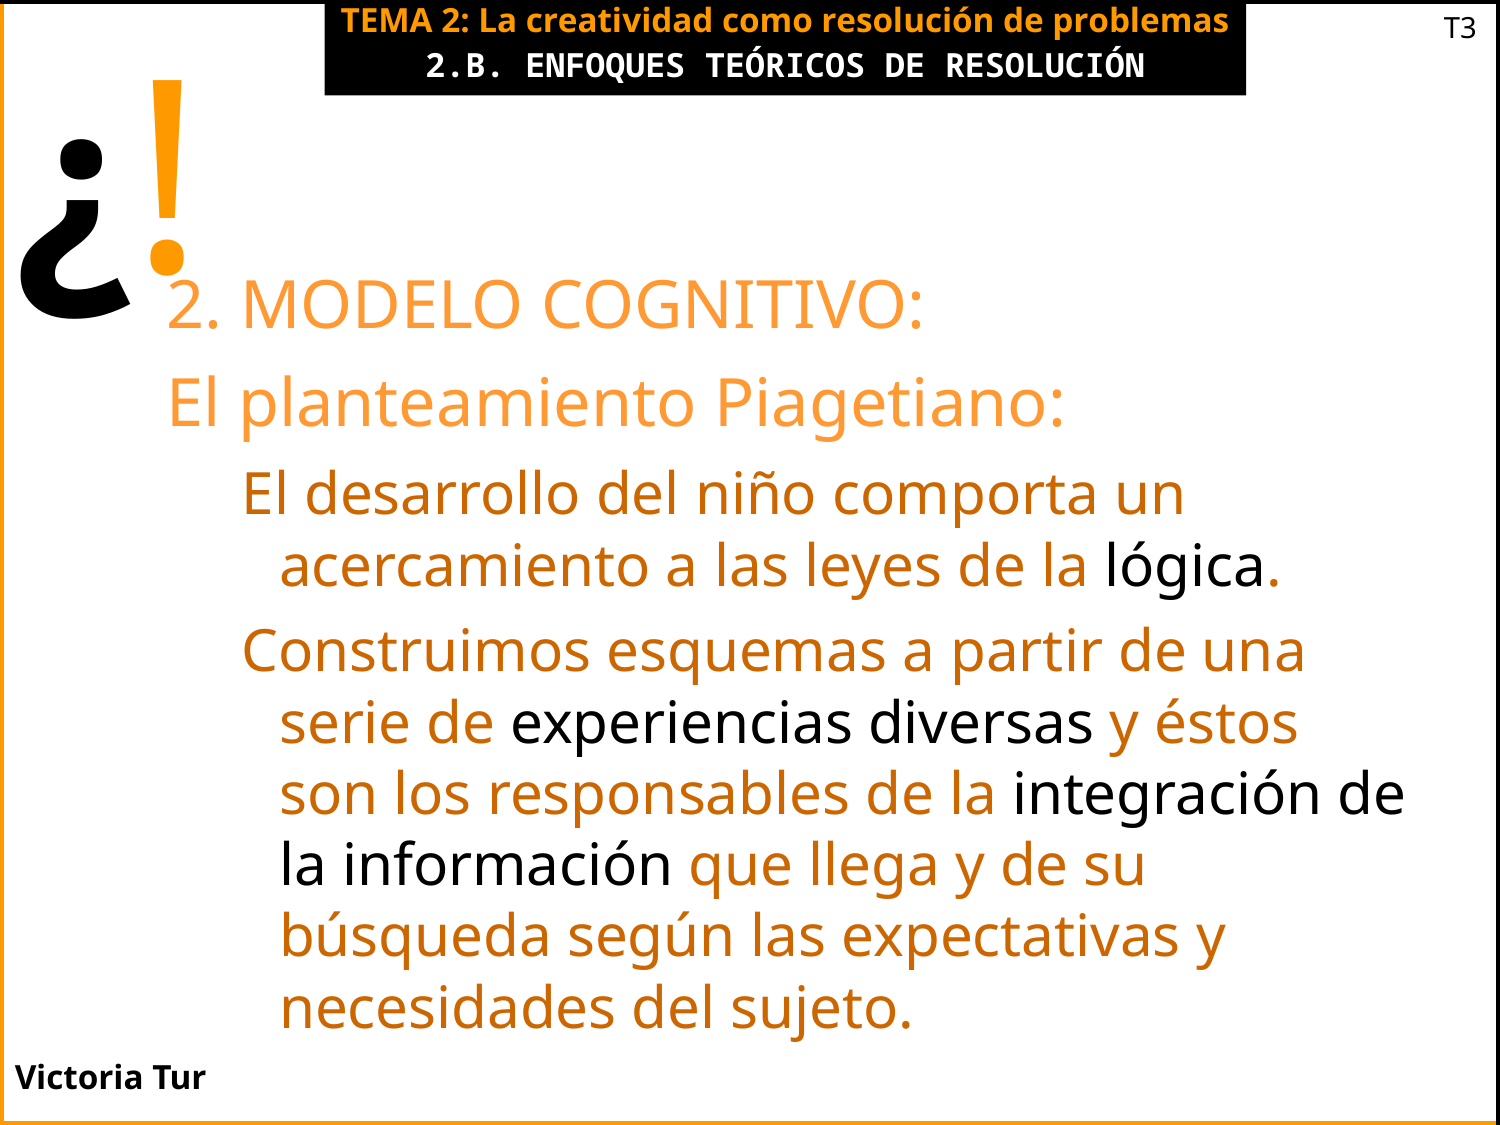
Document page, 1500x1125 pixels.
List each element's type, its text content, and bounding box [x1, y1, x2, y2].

list 2. MODELO COGNITIVO: El planteamiento Piagetiano: El desarrollo del niño comporta un acercamiento a las leyes de la lógica. Construimos esquemas a partir de una serie de experiencias diversas y éstos son los responsables de la integración de la información que llega y de su búsqueda según las expectativas y necesidades del sujeto. [76, 255, 1427, 1125]
text_box T3 [1429, 0, 1500, 56]
